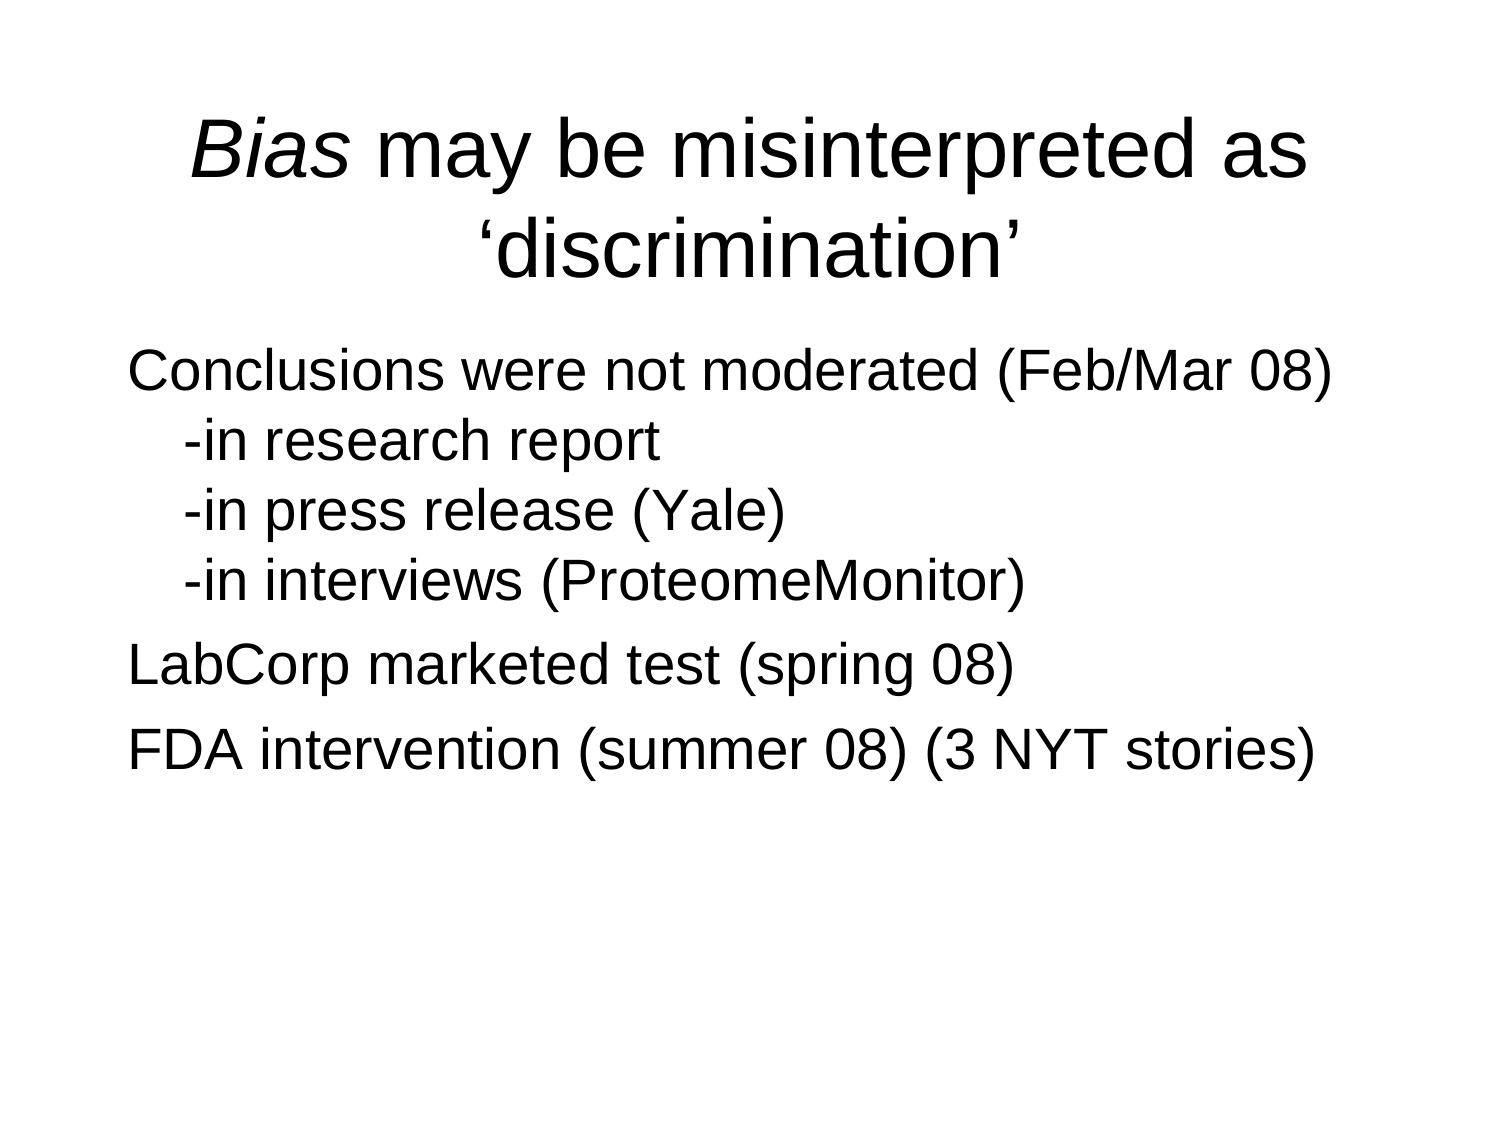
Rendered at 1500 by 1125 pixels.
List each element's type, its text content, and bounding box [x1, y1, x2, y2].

title Bias may be misinterpreted as ‘discrimination’ [112, 86, 1388, 302]
list Conclusions were not moderated (Feb/Mar 08) -in research report -in press release (Yale) -in interviews (ProteomeMonitor) LabCorp marketed test (spring 08) FDA intervention (summer 08) (3 NYT stories) [112, 324, 1425, 1000]
